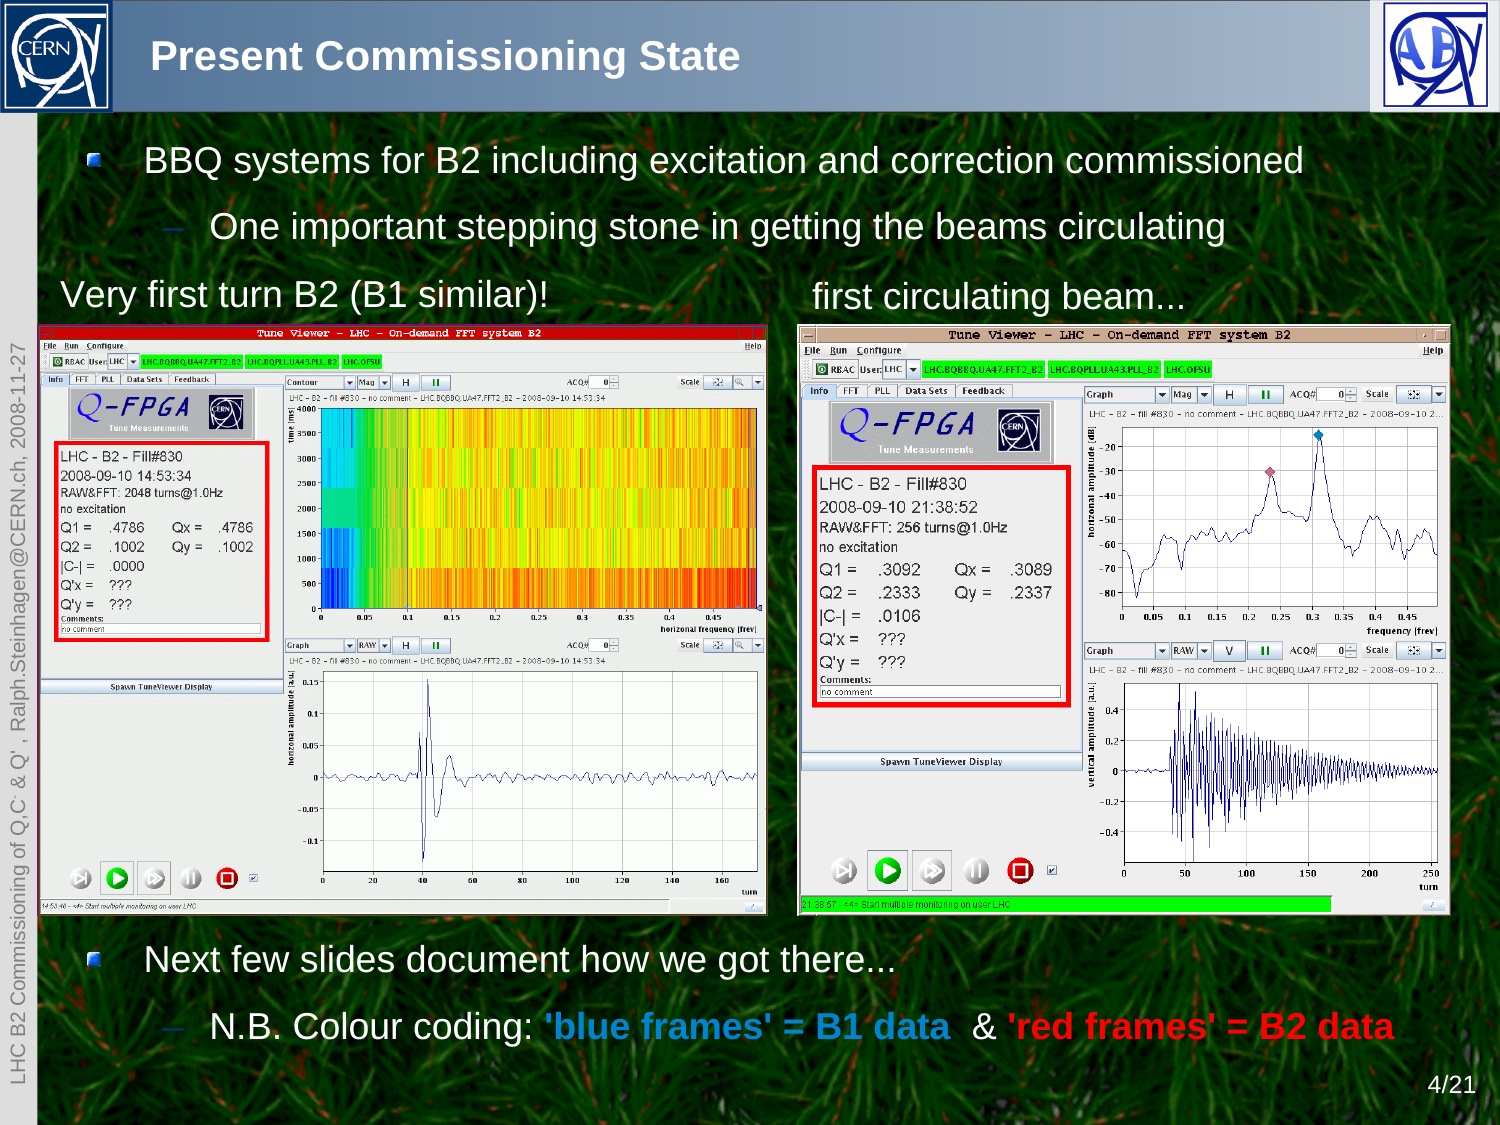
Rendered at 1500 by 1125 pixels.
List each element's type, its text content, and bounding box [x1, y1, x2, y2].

picture [1382, 1, 1489, 108]
text_box first circulating beam... [797, 267, 1202, 325]
picture [0, 0, 1500, 1125]
text_box Very first turn B2 (B1 similar)! [45, 265, 564, 323]
list BBQ systems for B2 including excitation and correction commissioned One important stepping stone in getting the beams circulating Next few slides document how we got there... N.B. Colour coding: 'blue frames' = B1 data & 'red frames' = B2 data [87, 137, 1438, 1048]
title Present Commissioning State [150, 0, 1201, 113]
